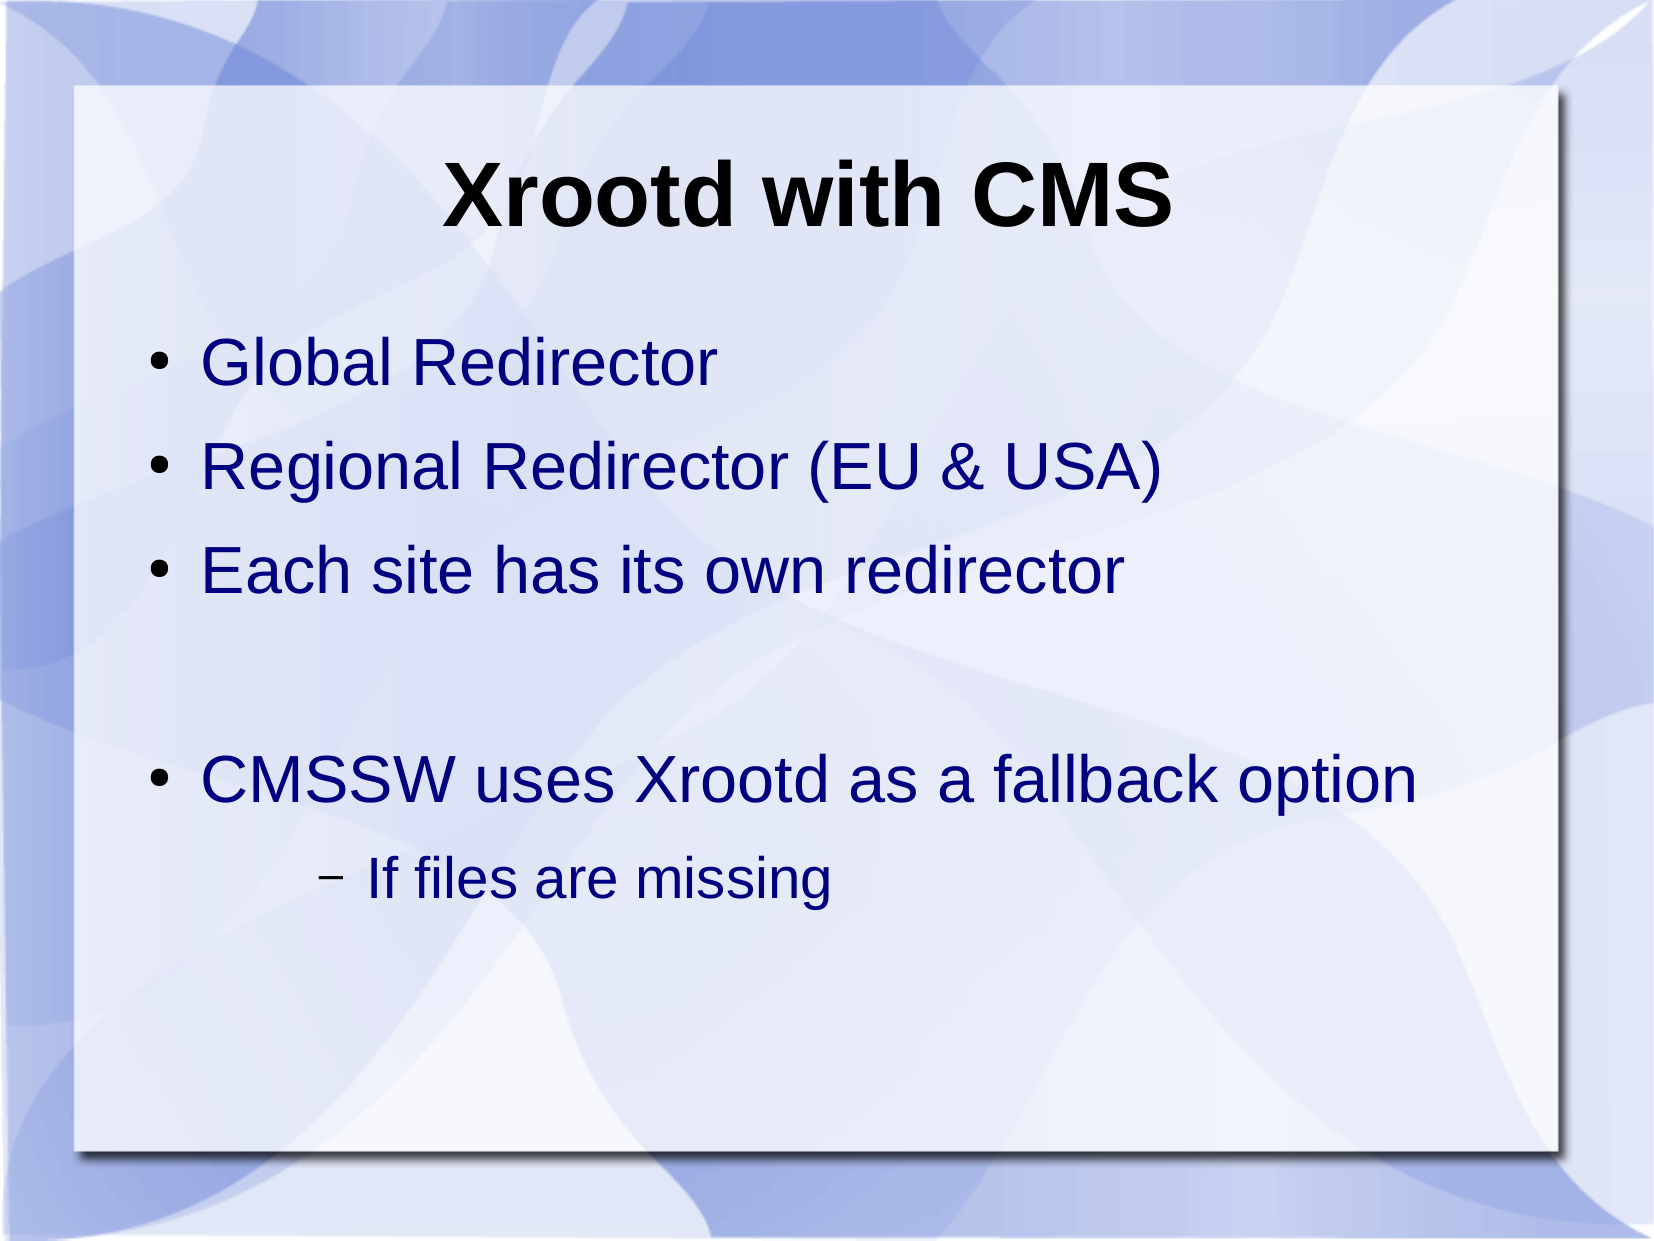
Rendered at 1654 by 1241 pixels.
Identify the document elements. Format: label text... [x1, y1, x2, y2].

title Xrootd with CMS [82, 98, 1536, 291]
picture [0, 0, 1654, 1241]
list Global Redirector Regional Redirector (EU & USA) Each site has its own redirector CMSSW uses Xrootd as a fallback option If files are missing [129, 324, 1489, 1217]
